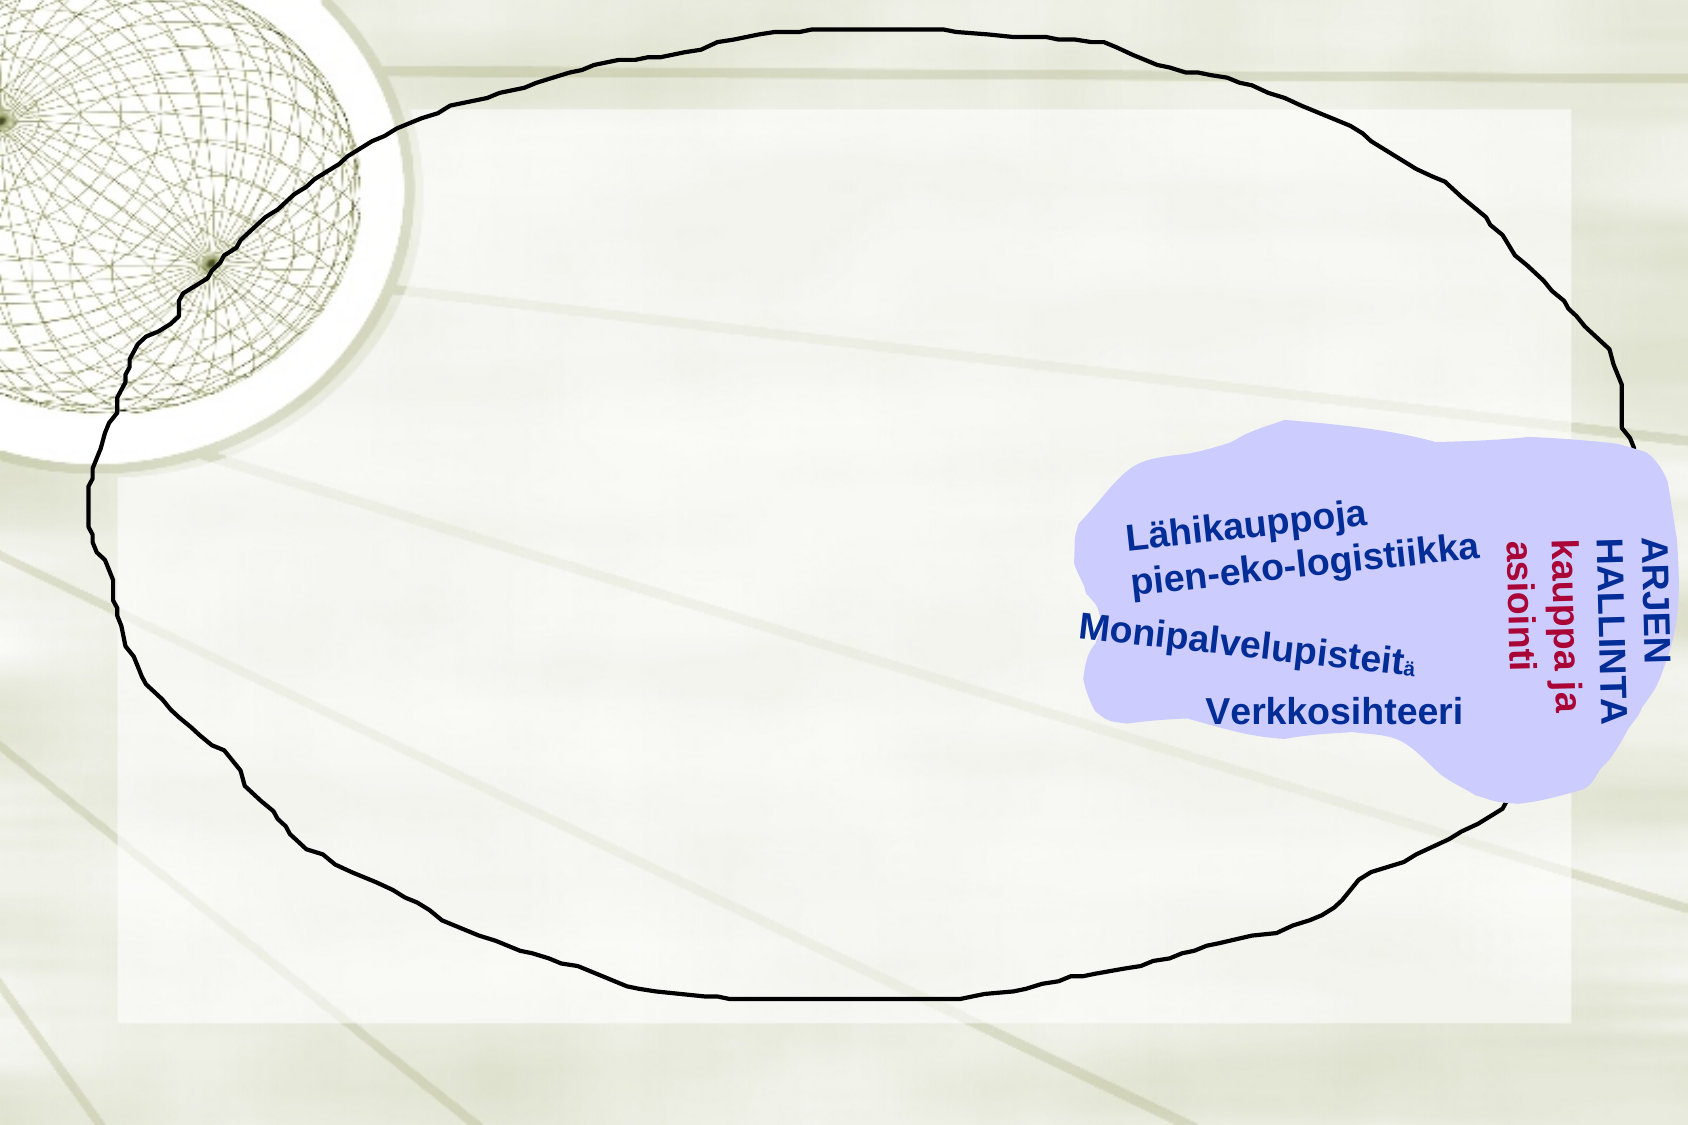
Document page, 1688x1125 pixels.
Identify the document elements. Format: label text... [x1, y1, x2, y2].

text_box Monipalvelupisteitä [1061, 592, 1435, 679]
text_box [1074, 419, 1675, 597]
text_box [1083, 655, 1294, 724]
text_box Lähikauppoja pien-eko-logistiikka [1107, 466, 1497, 605]
text_box Verkkosihteeri [1190, 679, 1479, 740]
picture [91, 32, 1630, 996]
text_box ARJEN HALLINTA kauppa ja asiointi [1492, 521, 1688, 765]
picture [0, 0, 1688, 1125]
text_box [1190, 572, 1607, 804]
